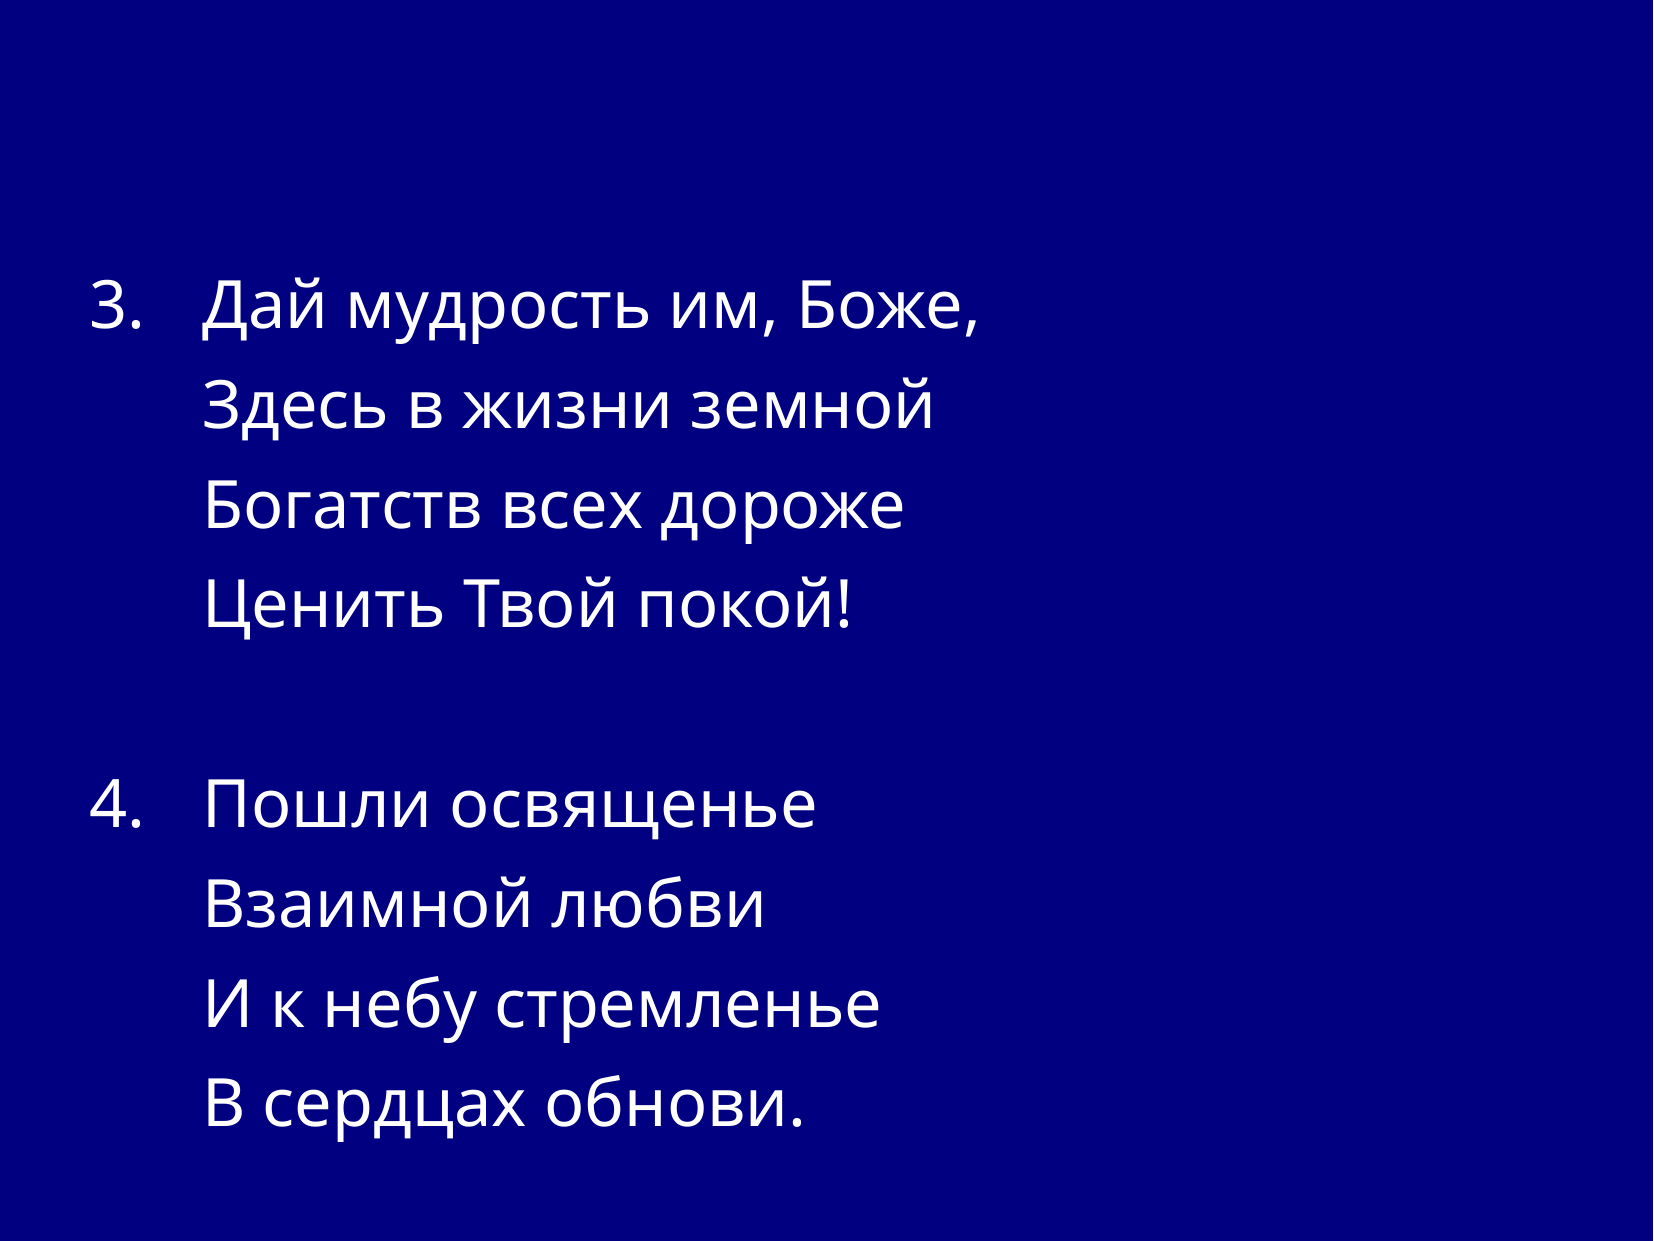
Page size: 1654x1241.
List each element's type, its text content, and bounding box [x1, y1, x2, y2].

text_box 3. Дай мудрость им, Боже, Здесь в жизни земной Богатств всех дороже Ценить Твой покой! 4. Пошли освященье Взаимной любви И к небу стремленье В сердцах обнови. [75, 150, 1576, 1163]
